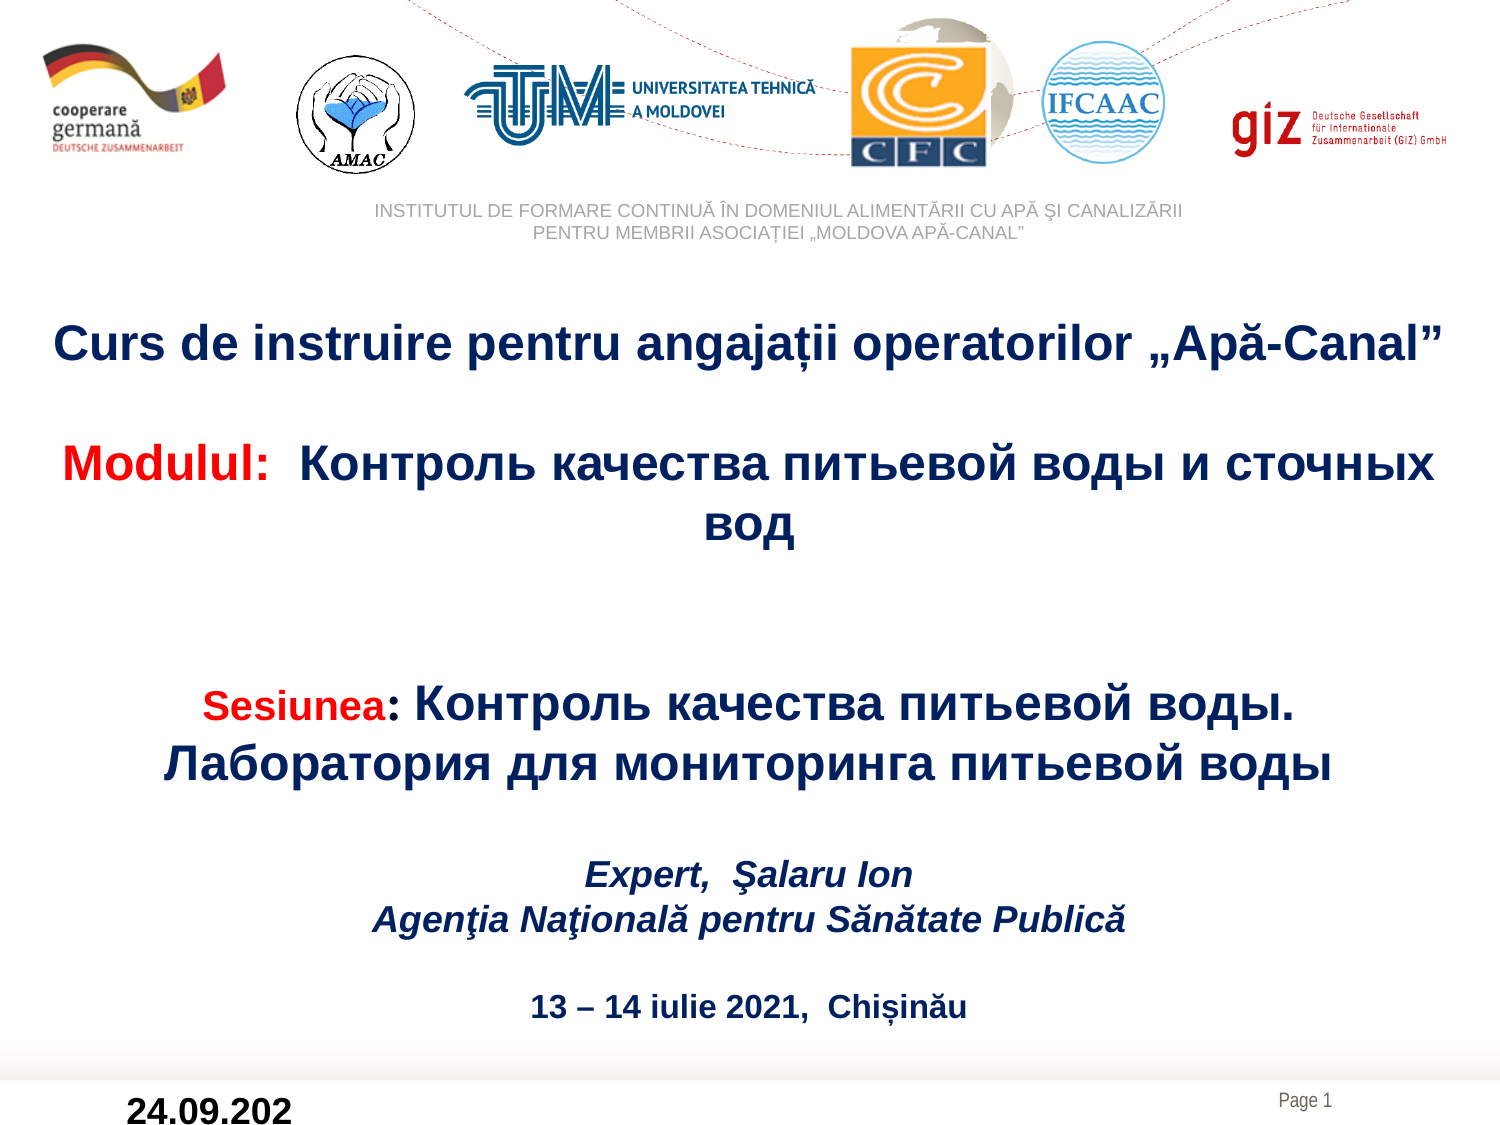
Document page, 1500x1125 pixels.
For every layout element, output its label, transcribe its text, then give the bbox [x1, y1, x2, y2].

picture [0, 0, 1500, 206]
picture [0, 959, 1500, 1081]
title Curs de instruire pentru angajații operatorilor „Apă-Canal” Modulul: Контроль качества питьевой воды и сточных вод Sesiunea: Контроль качества питьевой воды. Лаборатория для мониторинга питьевой воды Expert, Şalaru Ion Agenţia Naţională pentru Sănătate Publică 13 – 14 iulie 2021, Chișinău [24, 302, 1475, 1028]
text_box INSTITUTUL DE FORMARE CONTINUĂ ÎN DOMENIUL ALIMENTĂRII CU APĂ ŞI CANALIZĂRII PENTRU MEMBRII ASOCIAȚIEI „MOLDOVA APĂ-CANAL” [190, 170, 1366, 251]
slide_number 15.07.2021 [111, 1079, 324, 1120]
